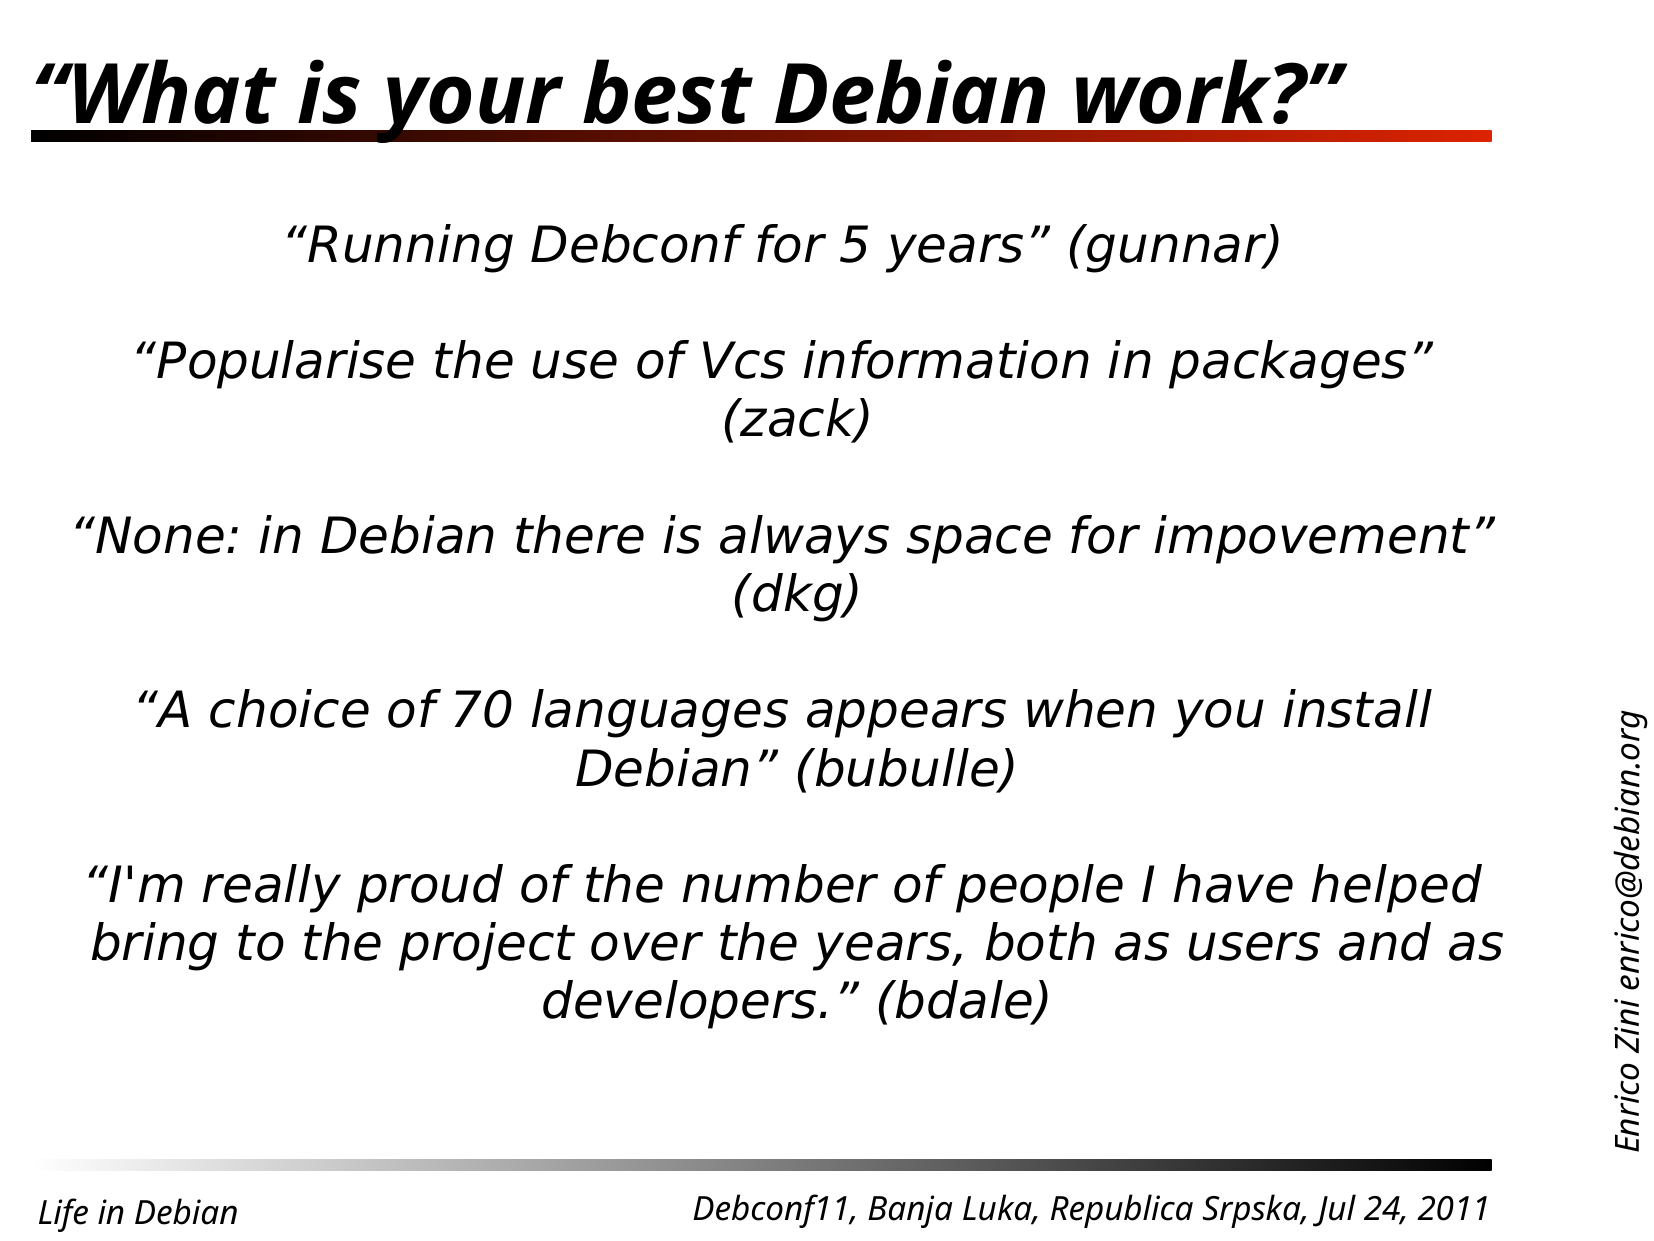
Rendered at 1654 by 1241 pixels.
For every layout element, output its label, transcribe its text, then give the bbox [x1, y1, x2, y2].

text_box “What is your best Debian work?” [31, 34, 1438, 168]
text_box “Running Debconf for 5 years” (gunnar) “Popularise the use of Vcs information in packages” (zack) “None: in Debian there is always space for impovement” (dkg) “A choice of 70 languages appears when you install Debian” (bubulle) “I'm really proud of the number of people I have helped bring to the project over the years, both as users and as developers.” (bdale) [30, 215, 1507, 1167]
